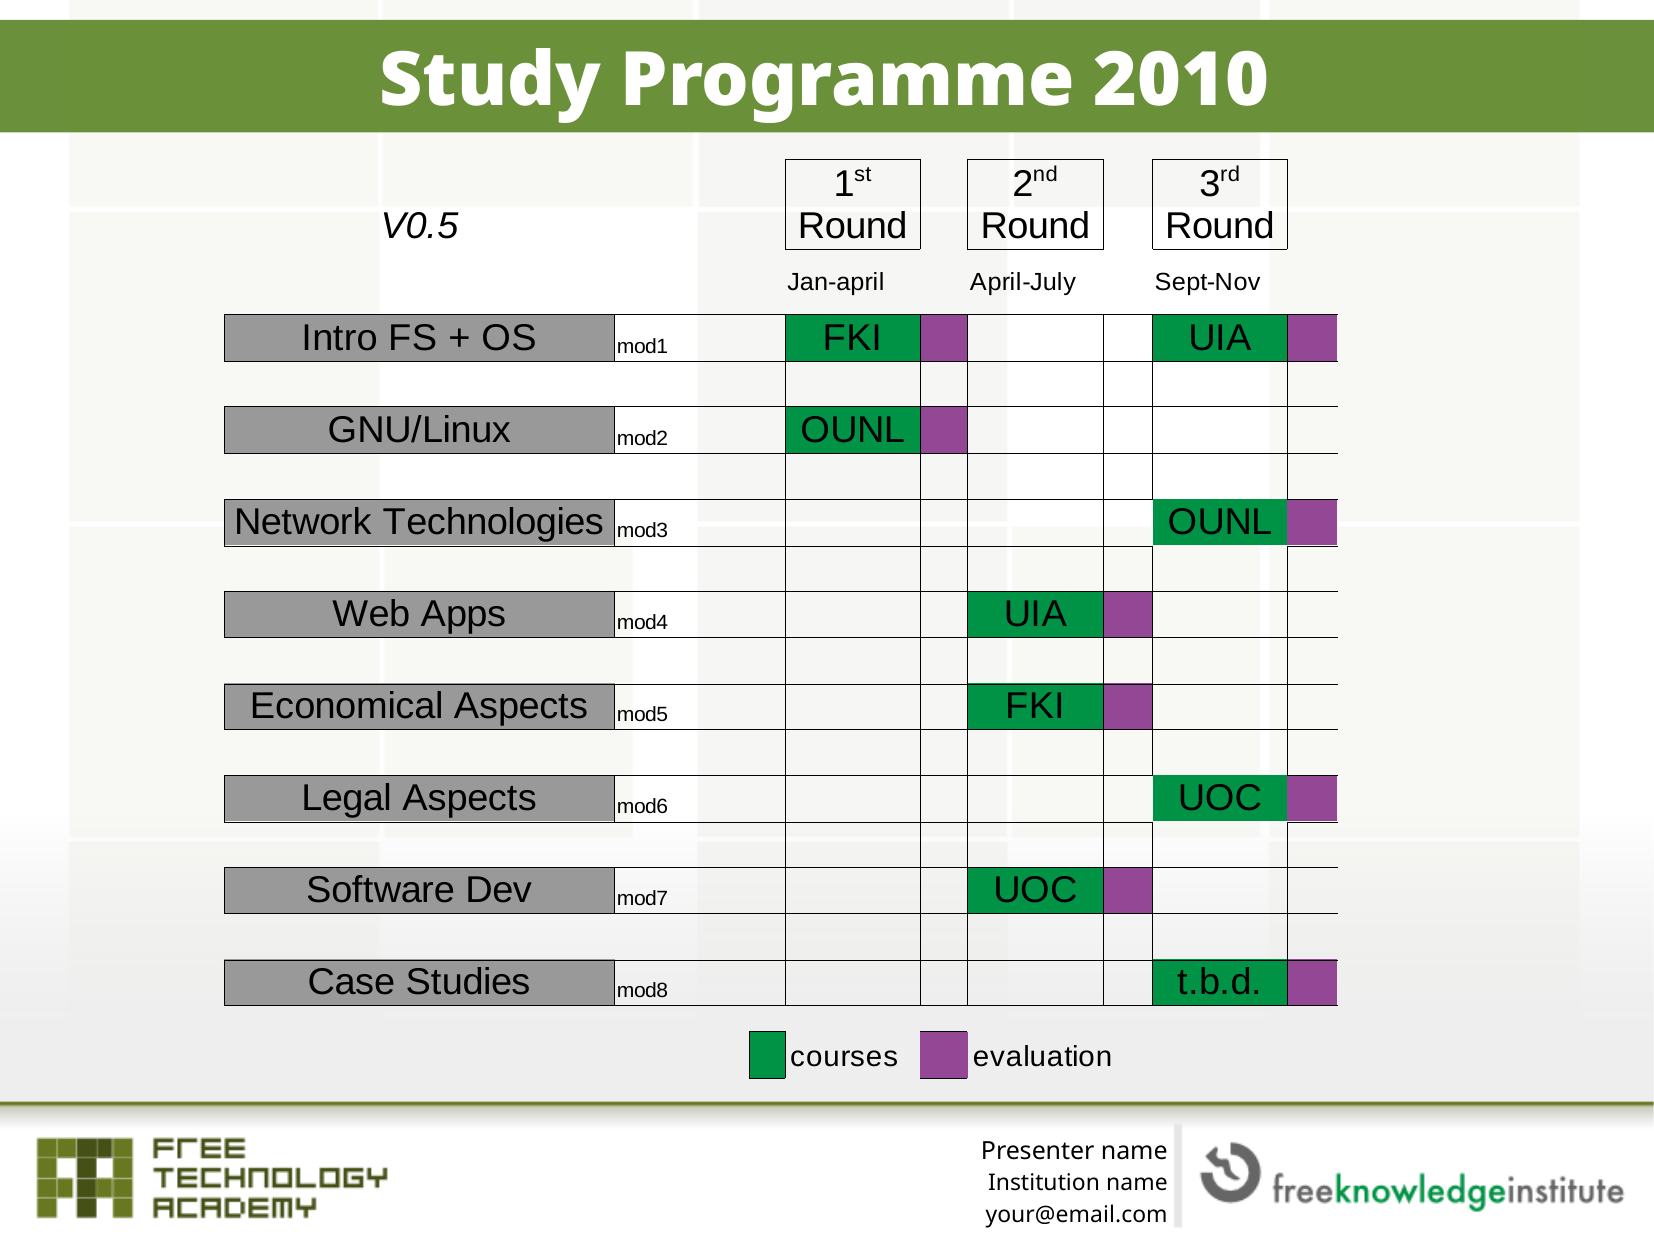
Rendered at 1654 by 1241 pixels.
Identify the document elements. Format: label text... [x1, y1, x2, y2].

picture [0, 133, 1654, 1241]
title Study Programme 2010 [37, 32, 1613, 120]
picture [0, 0, 1654, 19]
chart [223, 159, 1654, 1081]
